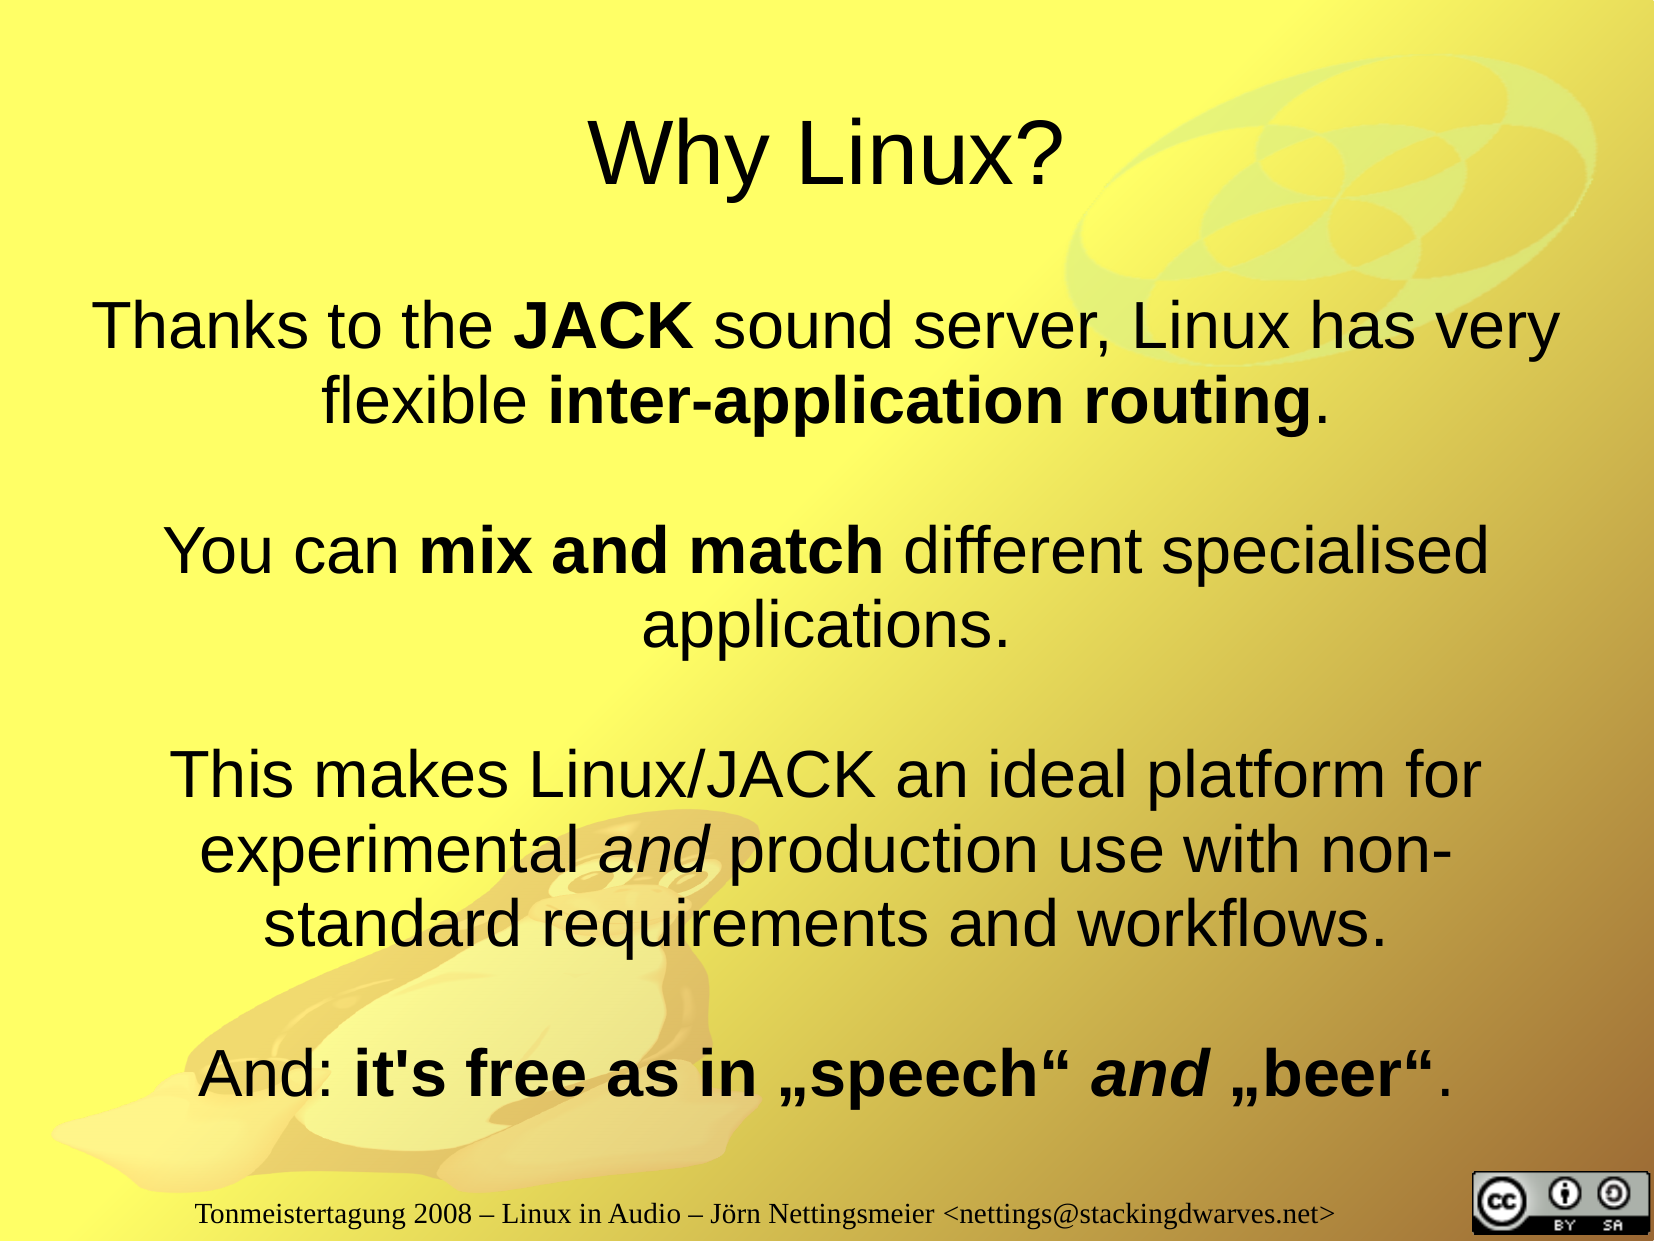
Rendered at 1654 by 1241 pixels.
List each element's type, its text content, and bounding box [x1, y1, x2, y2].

title Why Linux? [82, 49, 1571, 257]
picture [1472, 1171, 1651, 1235]
subtitle Thanks to the JACK sound server, Linux has very flexible inter-application routing. You can mix and match different specialised applications. This makes Linux/JACK an ideal platform for experimental and production use with non-standard requirements and workflows. And: it's free as in „speech“ and „beer“. [82, 288, 1571, 1111]
